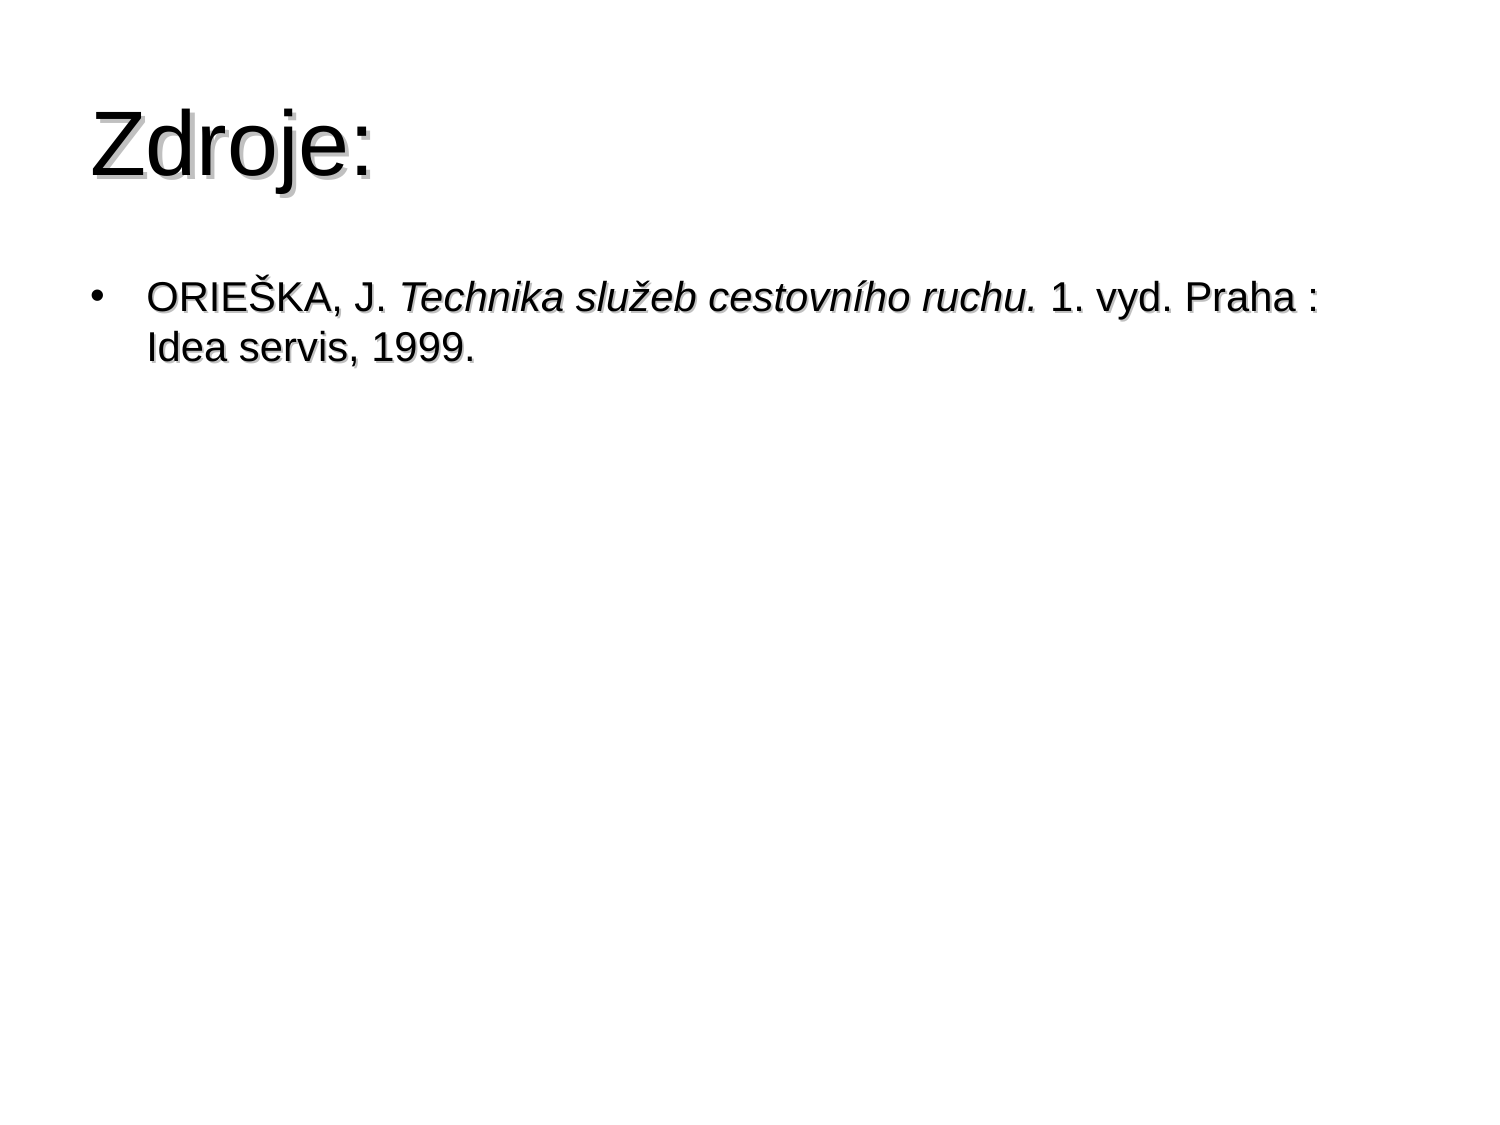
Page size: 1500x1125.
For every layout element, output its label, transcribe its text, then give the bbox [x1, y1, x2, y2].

list ORIEŠKA, J. Technika služeb cestovního ruchu. 1. vyd. Praha : Idea servis, 1999. [75, 262, 1426, 1006]
title Zdroje: [75, 45, 1426, 233]
